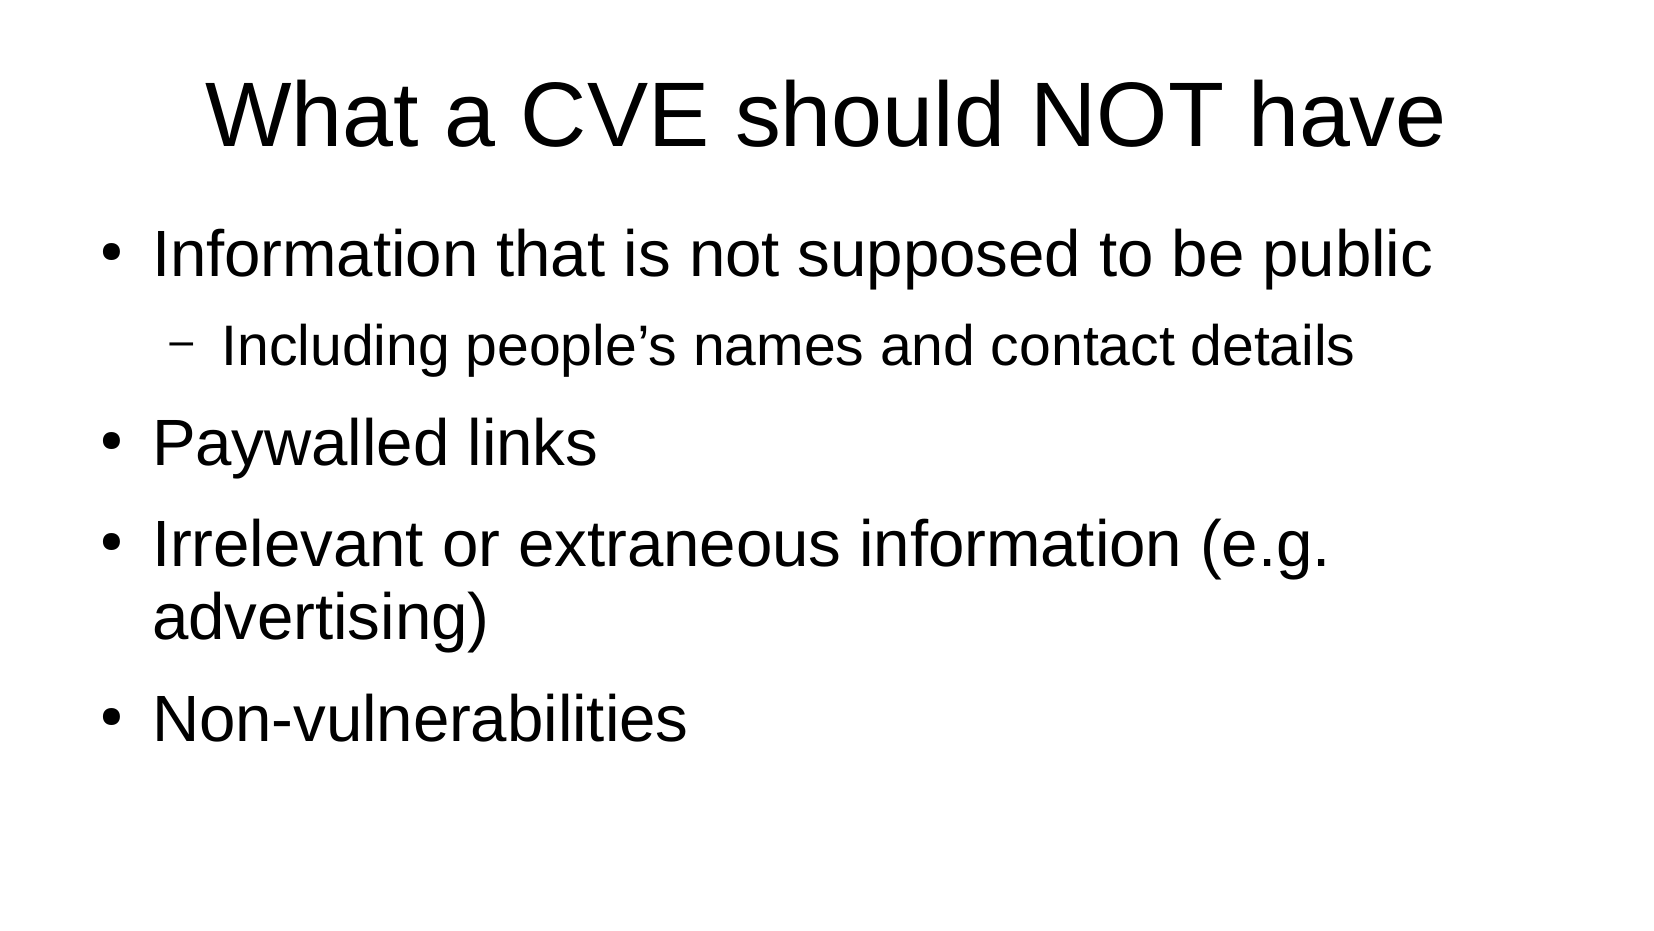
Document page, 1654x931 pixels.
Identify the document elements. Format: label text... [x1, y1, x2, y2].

title What a CVE should NOT have [82, 37, 1571, 193]
list Information that is not supposed to be public Including people’s names and contact details Paywalled links Irrelevant or extraneous information (e.g. advertising) Non-vulnerabilities [82, 217, 1571, 758]
